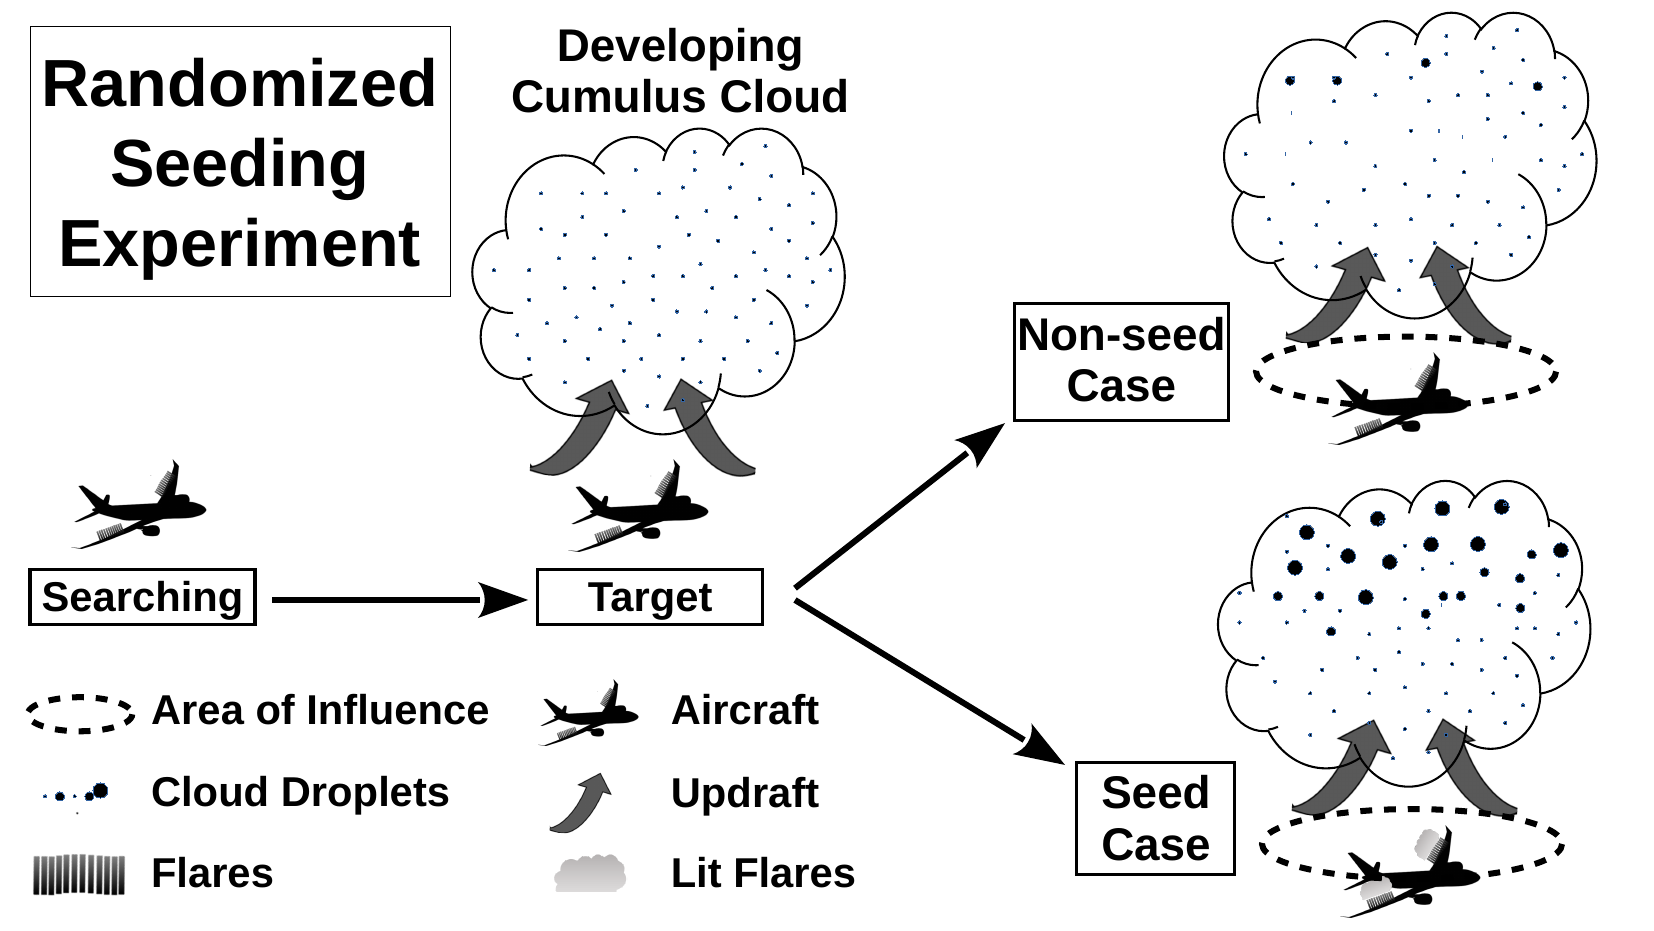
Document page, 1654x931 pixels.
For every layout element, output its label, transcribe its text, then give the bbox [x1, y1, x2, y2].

picture [529, 391, 761, 552]
picture [1285, 275, 1516, 445]
text_box [55, 791, 65, 801]
text_box Non-seed Case [1014, 303, 1229, 421]
text_box [1515, 603, 1525, 613]
text_box Randomized Seeding Experiment [22, 21, 458, 299]
text_box Flares [136, 842, 317, 904]
text_box [84, 782, 108, 801]
text_box [1332, 76, 1342, 86]
text_box [1438, 591, 1448, 601]
text_box [1527, 549, 1537, 559]
text_box [1370, 511, 1386, 527]
text_box [1273, 591, 1283, 601]
picture [71, 459, 207, 549]
picture [1295, 672, 1526, 785]
text_box Cloud Droplets [136, 761, 508, 826]
text_box Searching [30, 569, 256, 625]
text_box [1421, 58, 1431, 68]
picture [6, 800, 136, 931]
text_box Area of Influence [136, 679, 538, 742]
text_box [1287, 560, 1303, 576]
text_box [1533, 81, 1543, 91]
text_box [1515, 573, 1525, 583]
text_box Aircraft [655, 679, 937, 741]
text_box Lit Flares [655, 842, 937, 904]
text_box [1434, 500, 1450, 516]
text_box [1494, 499, 1510, 515]
text_box [1479, 567, 1490, 577]
text_box Target [537, 569, 763, 625]
text_box [1314, 591, 1324, 601]
picture [1291, 738, 1523, 918]
text_box [1326, 626, 1336, 636]
text_box [1423, 536, 1439, 552]
text_box [1382, 554, 1398, 570]
text_box [1421, 609, 1431, 619]
text_box [1358, 589, 1374, 605]
text_box [1553, 542, 1569, 558]
text_box [1299, 524, 1315, 540]
text_box Developing Cumulus Cloud [496, 17, 865, 126]
picture [535, 332, 764, 433]
picture [549, 750, 624, 837]
text_box Updraft [655, 762, 937, 825]
picture [1289, 199, 1520, 317]
text_box [1456, 591, 1466, 601]
text_box [1340, 548, 1356, 564]
text_box Seed Case [1076, 762, 1235, 875]
picture [553, 854, 628, 892]
picture [538, 679, 639, 746]
text_box [1285, 76, 1295, 86]
text_box [1470, 536, 1486, 552]
